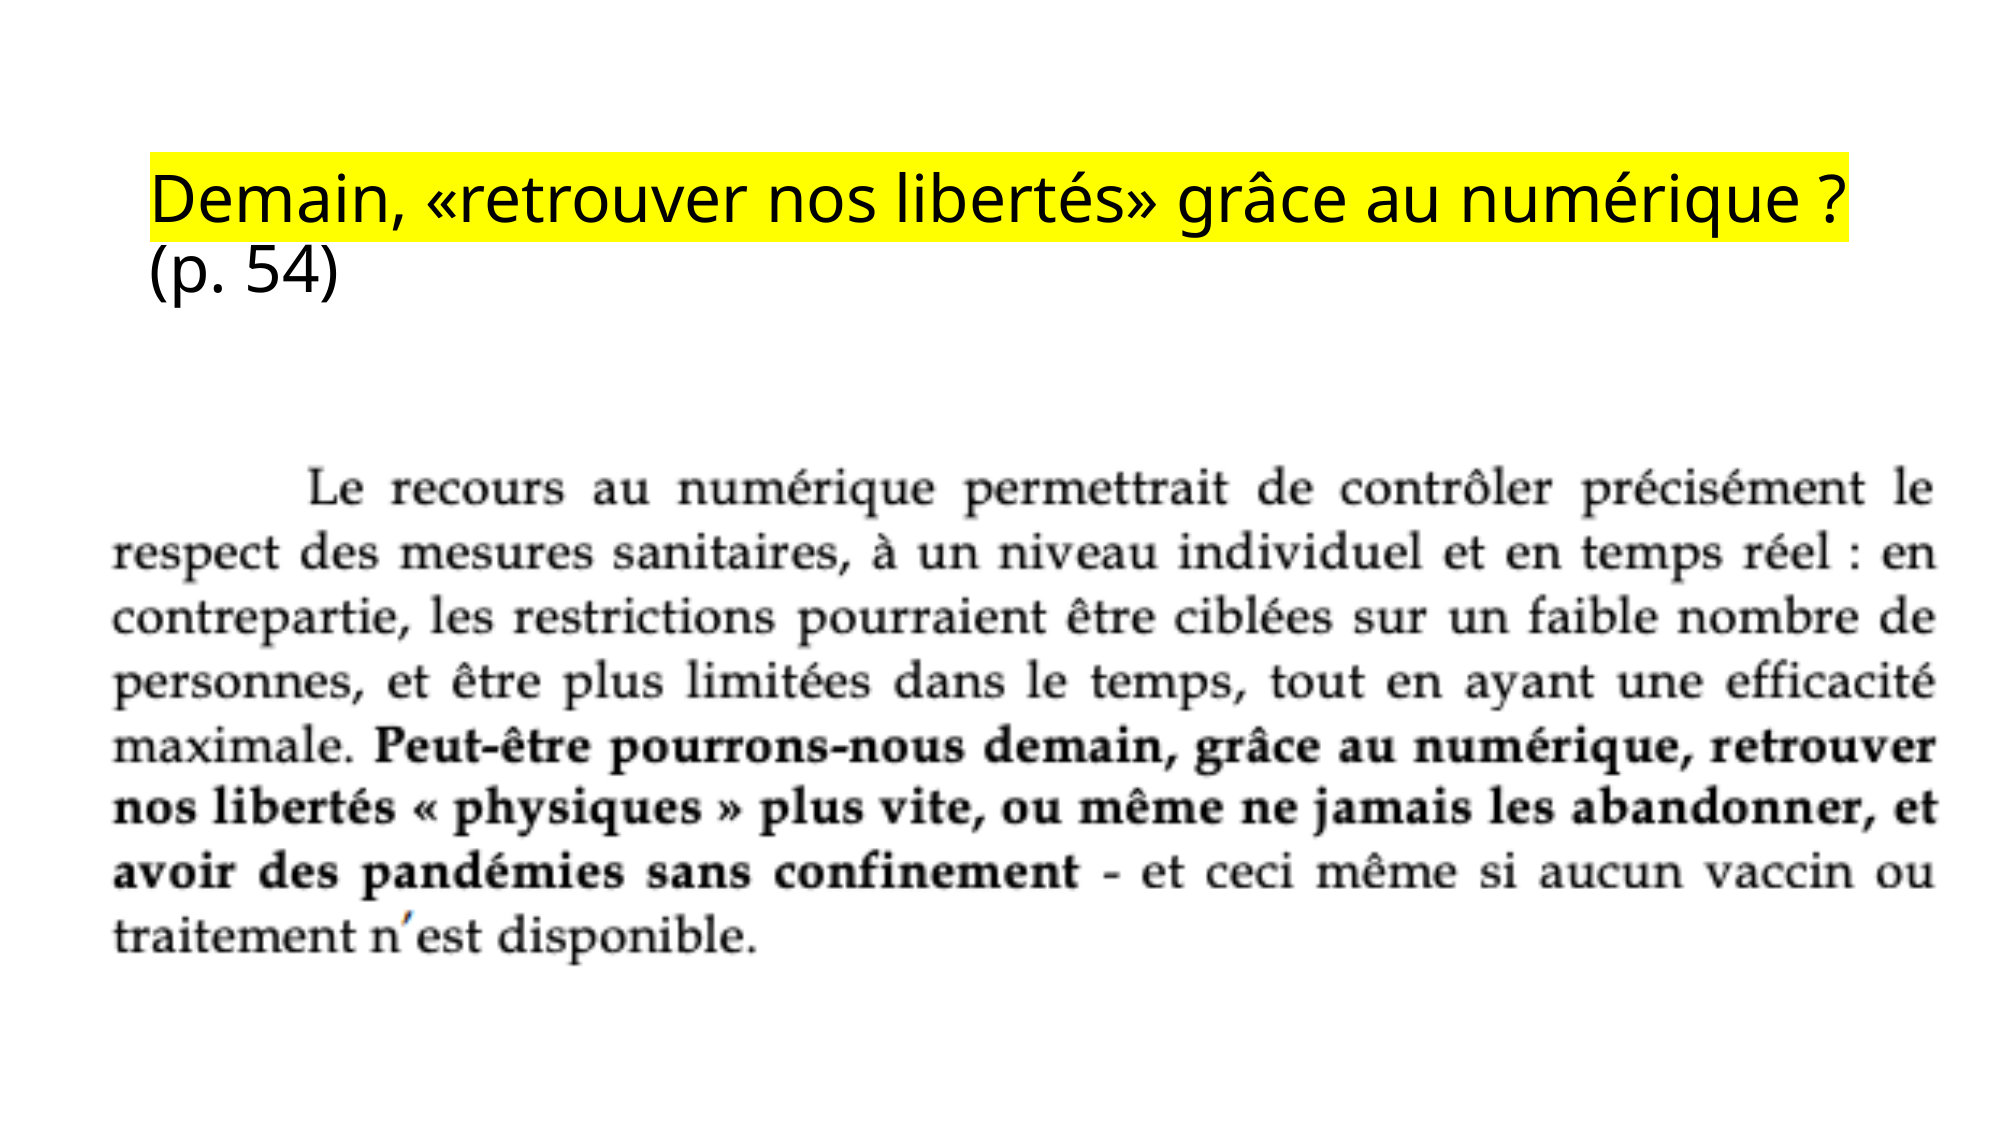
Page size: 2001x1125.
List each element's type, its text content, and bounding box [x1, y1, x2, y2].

picture [77, 444, 2000, 1005]
title Demain, «retrouver nos libertés» grâce au numérique ? (p. 54) [134, 145, 1866, 407]
